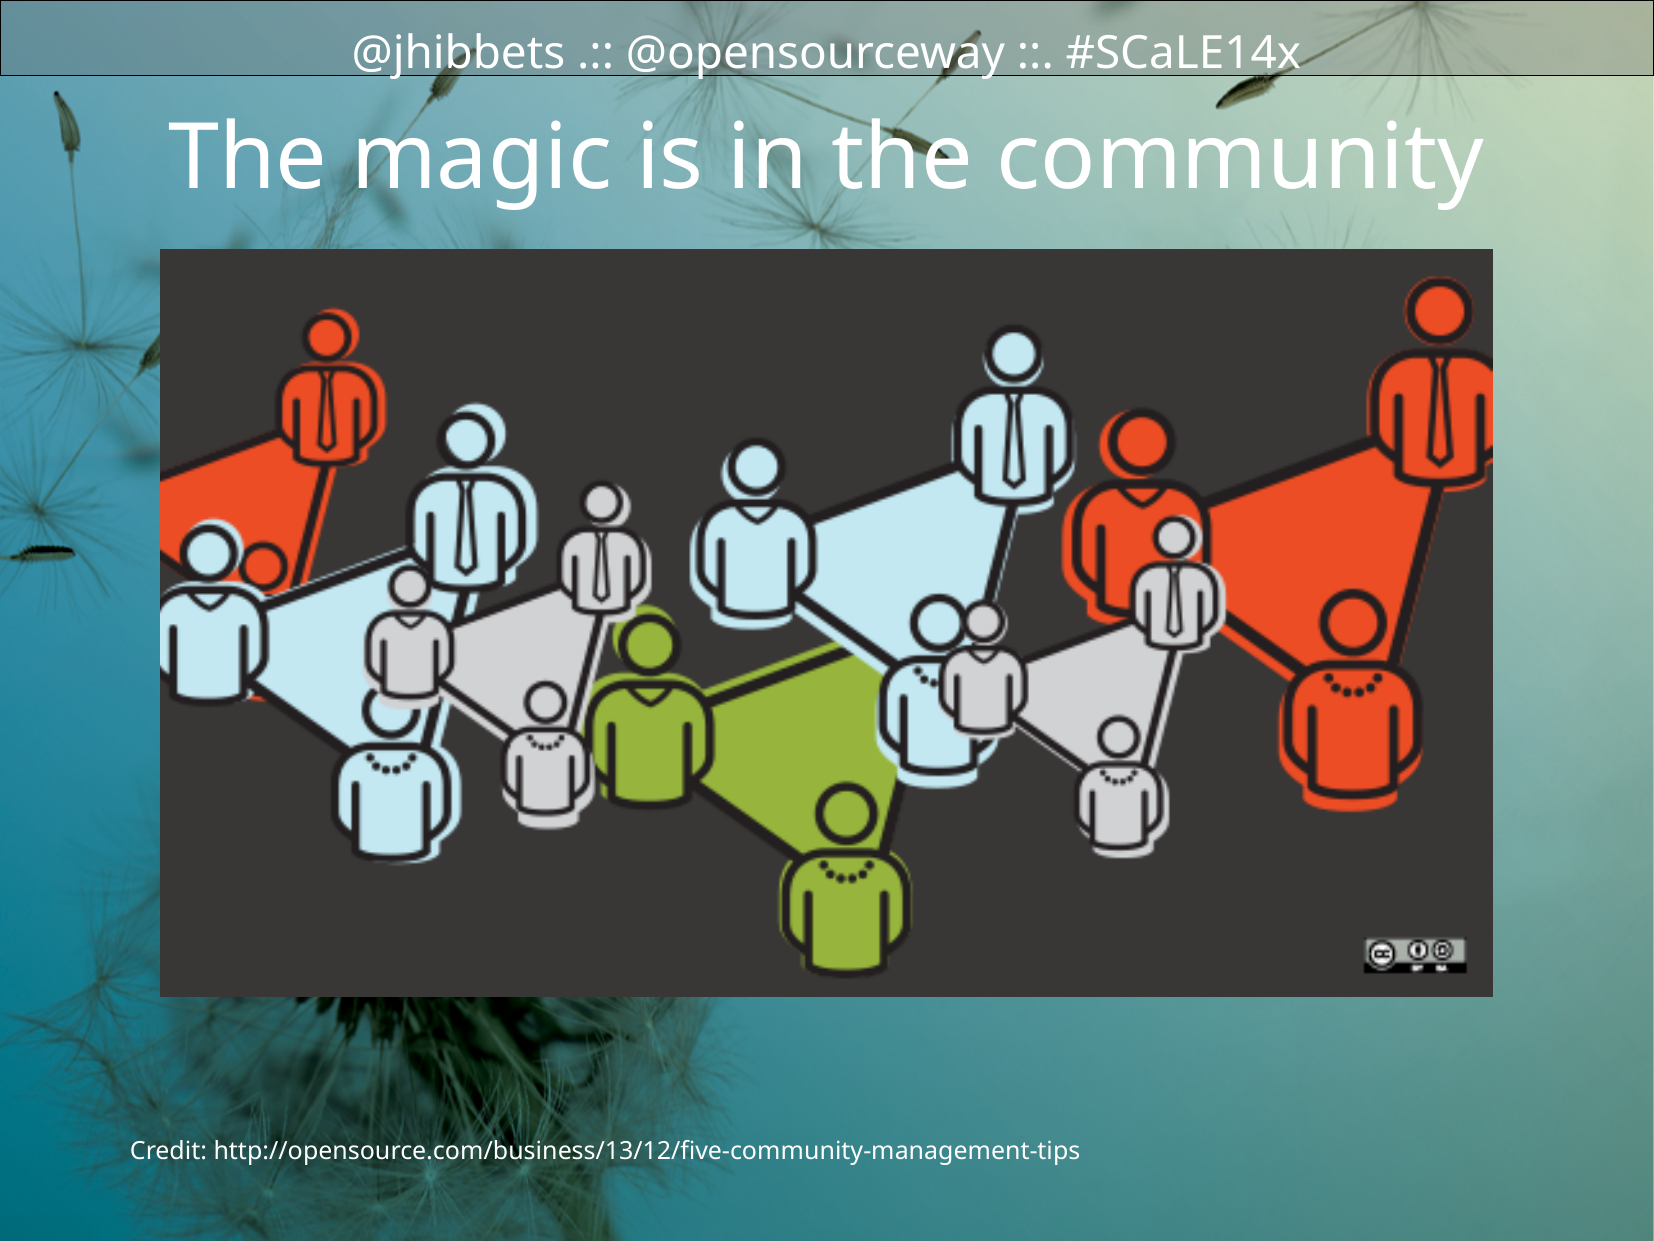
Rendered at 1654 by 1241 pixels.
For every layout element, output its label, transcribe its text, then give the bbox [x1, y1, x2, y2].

text_box Credit: http://opensource.com/business/13/12/five-community-management-tips [115, 1125, 1089, 1165]
title The magic is in the community [82, 49, 1571, 257]
picture [0, 76, 1654, 1241]
